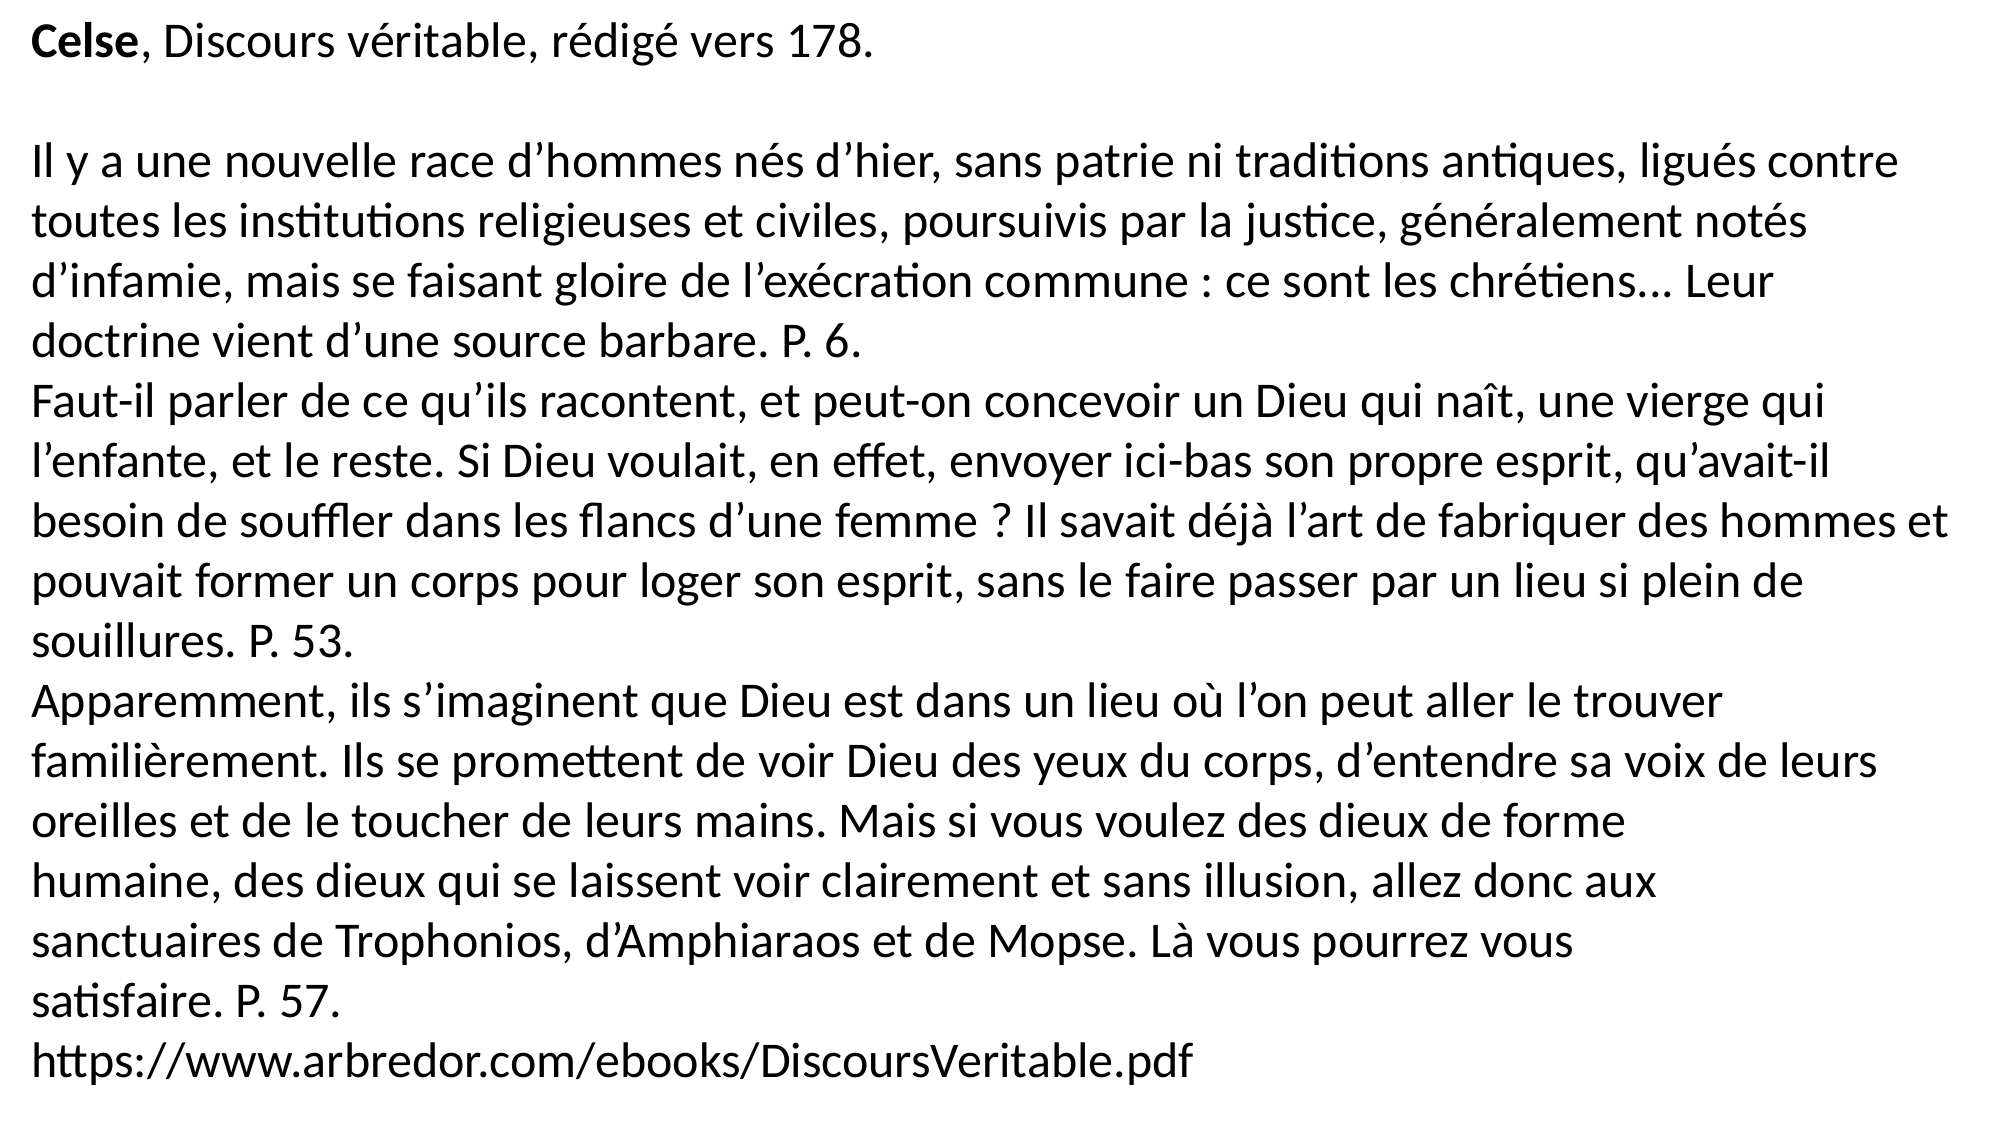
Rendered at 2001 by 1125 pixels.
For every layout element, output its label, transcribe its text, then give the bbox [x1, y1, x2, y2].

text_box Celse, Discours véritable, rédigé vers 178. Il y a une nouvelle race d’hommes nés d’hier, sans patrie ni traditions antiques, ligués contre toutes les institutions religieuses et civiles, poursuivis par la justice, généralement notés d’infamie, mais se faisant gloire de l’exécration commune : ce sont les chrétiens... Leur doctrine vient d’une source barbare. P. 6. Faut-il parler de ce qu’ils racontent, et peut-on concevoir un Dieu qui naît, une vierge qui l’enfante, et le reste. Si Dieu voulait, en effet, envoyer ici-bas son propre esprit, qu’avait-il besoin de souffler dans les flancs d’une femme ? Il savait déjà l’art de fabriquer des hommes et pouvait former un corps pour loger son esprit, sans le faire passer par un lieu si plein de souillures. P. 53. Apparemment, ils s’imaginent que Dieu est dans un lieu où l’on peut aller le trouver familièrement. Ils se promettent de voir Dieu des yeux du corps, d’entendre sa voix de leurs oreilles et de le toucher de leurs mains. Mais si vous voulez des dieux de forme humaine, des dieux qui se laissent voir clairement et sans illusion, allez donc aux sanctuaires de Trophonios, d’Amphiaraos et de Mopse. Là vous pourrez vous satisfaire. P. 57. https://www.arbredor.com/ebooks/DiscoursVeritable.pdf [16, 0, 1973, 1106]
